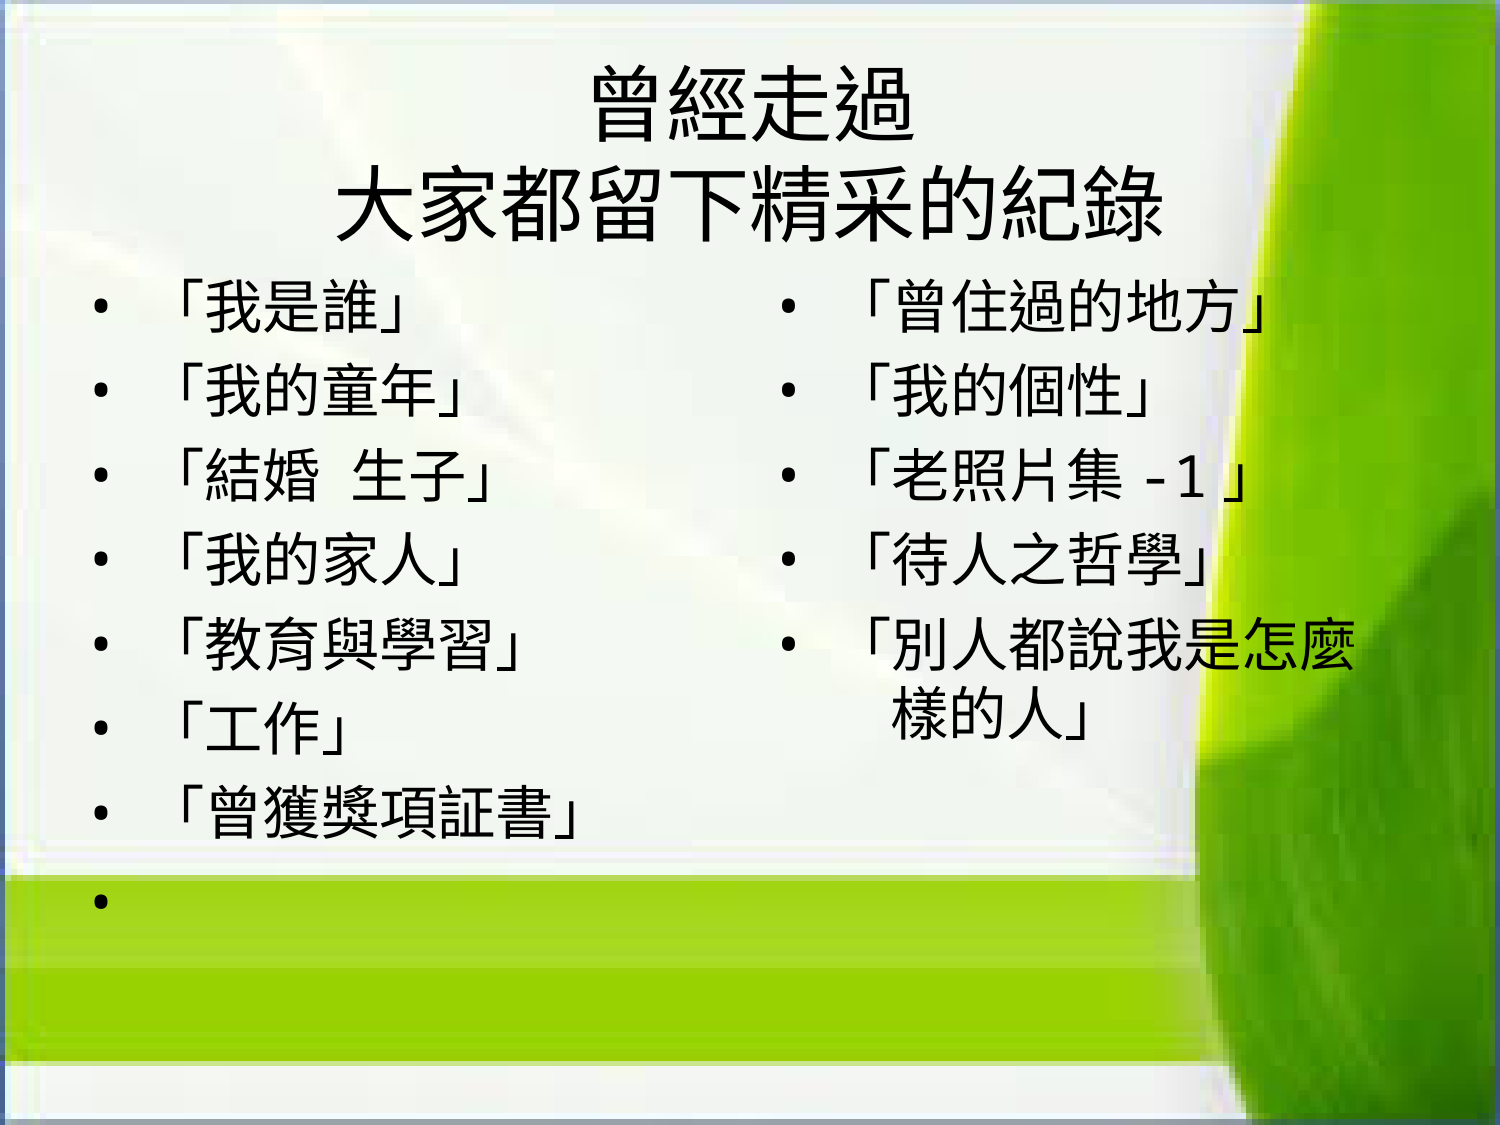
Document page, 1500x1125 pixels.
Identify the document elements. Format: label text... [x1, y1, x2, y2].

list 「我是誰」 「我的童年」 「結婚 生子」 「我的家人」 「教育與學習」 「工作」 「曾獲獎項証書」 [75, 262, 738, 1005]
list 「曾住過的地方」 「我的個性」 「老照片集-1」 「待人之哲學」 「別人都說我是怎麼樣的人」 [762, 262, 1426, 1005]
title 曾經走過 大家都留下精采的紀錄 [75, 45, 1426, 233]
